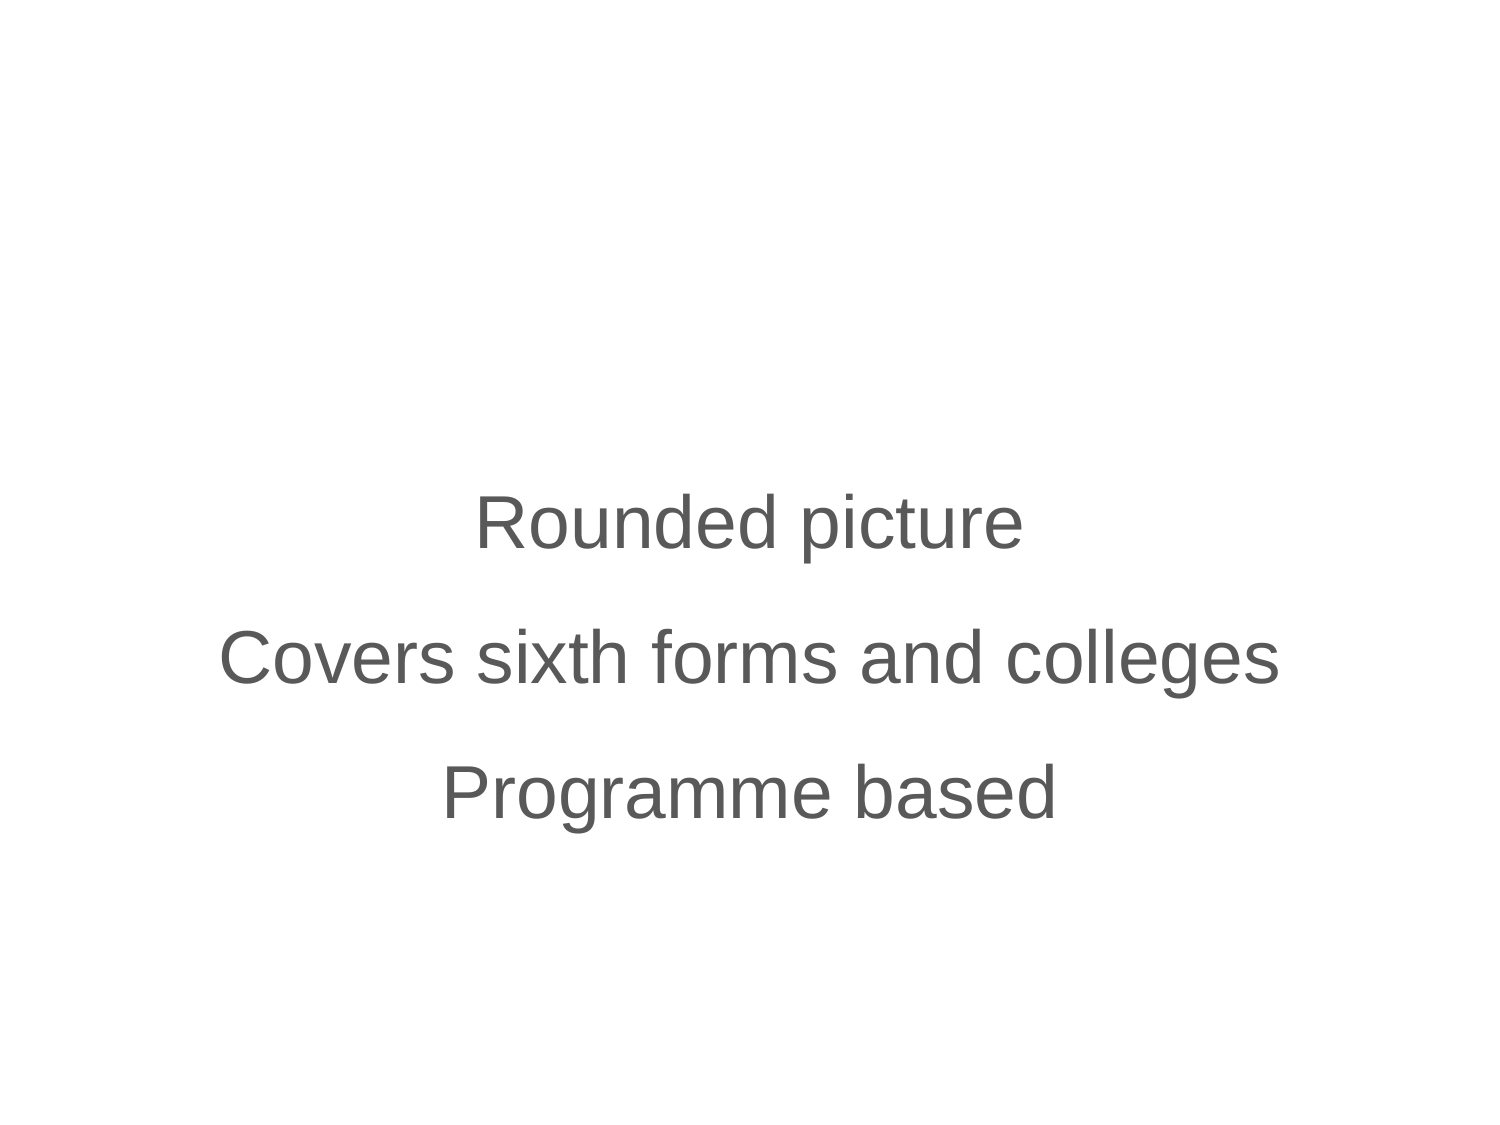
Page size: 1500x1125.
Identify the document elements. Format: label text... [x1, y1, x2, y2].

title Rounded picture Covers sixth forms and colleges Programme based [75, 420, 1426, 609]
